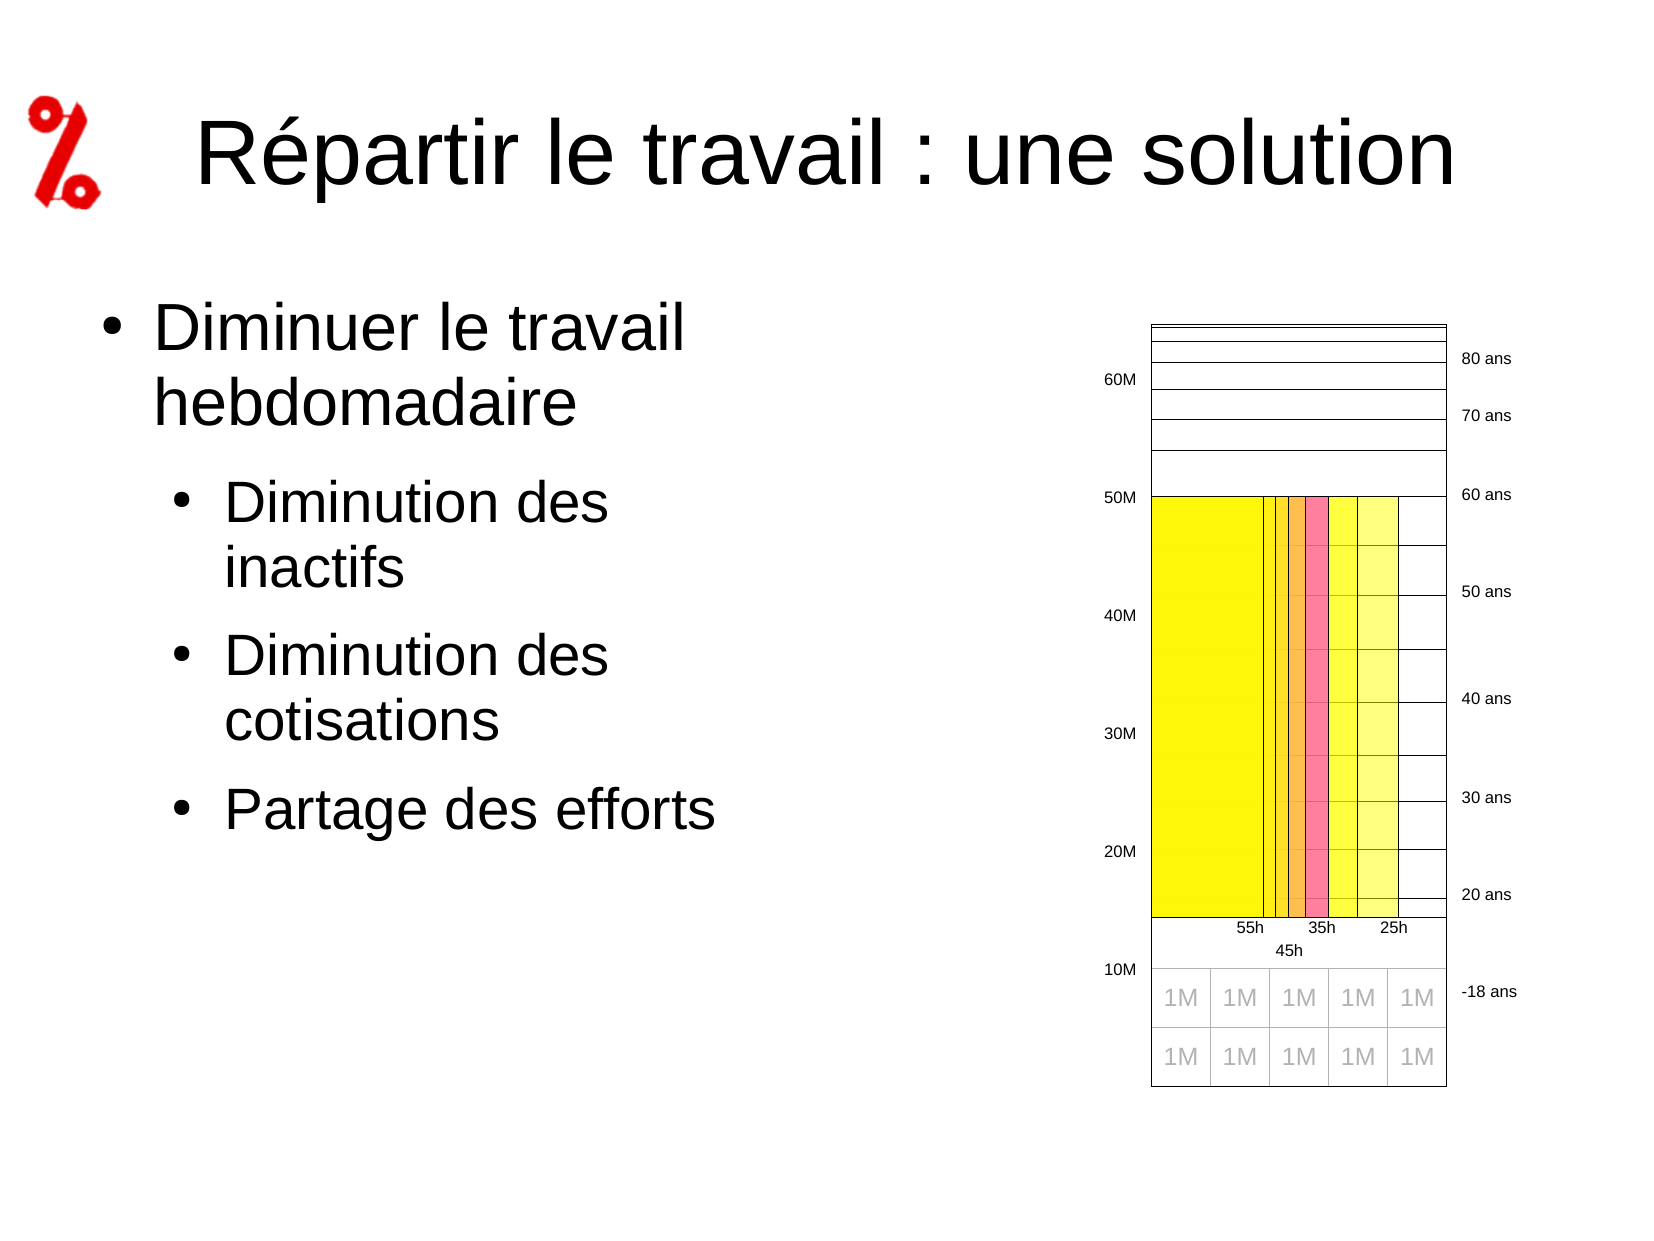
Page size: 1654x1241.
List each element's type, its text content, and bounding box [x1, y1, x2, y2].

text_box 1M [1152, 1028, 1211, 1086]
title Répartir le travail : une solution [82, 56, 1571, 250]
text_box 40 ans [1447, 681, 1527, 730]
text_box 35h [1294, 911, 1366, 955]
text_box 1M [1387, 968, 1446, 1028]
text_box 45h [1260, 934, 1333, 978]
text_box [1062, 295, 1565, 1123]
text_box 60M [1089, 362, 1151, 404]
text_box 50 ans [1447, 575, 1527, 624]
text_box 1M [1152, 968, 1211, 1028]
text_box 30 ans [1447, 780, 1527, 829]
text_box 70 ans [1447, 398, 1527, 447]
text_box 10M [1089, 952, 1151, 995]
text_box 25h [1366, 911, 1438, 955]
text_box 20M [1089, 834, 1151, 876]
text_box 40M [1089, 598, 1151, 633]
text_box 1M [1387, 1028, 1446, 1086]
text_box 80 ans [1447, 341, 1527, 391]
text_box 1M [1328, 968, 1387, 1028]
text_box 1M [1211, 1028, 1270, 1086]
picture [0, 88, 82, 219]
list Diminuer le travail hebdomadaire Diminution des inactifs Diminution des cotisations Partage des efforts [82, 290, 809, 1109]
text_box 30M [1089, 716, 1151, 758]
text_box 1M [1270, 1028, 1328, 1086]
text_box 1M [1270, 978, 1328, 1028]
text_box 55h [1221, 911, 1294, 955]
text_box 60 ans [1447, 477, 1527, 526]
text_box 20 ans [1447, 877, 1527, 927]
text_box 50M [1089, 480, 1151, 521]
text_box -18 ans [1447, 974, 1533, 1030]
text_box 1M [1328, 1028, 1387, 1086]
text_box 1M [1211, 968, 1270, 1028]
